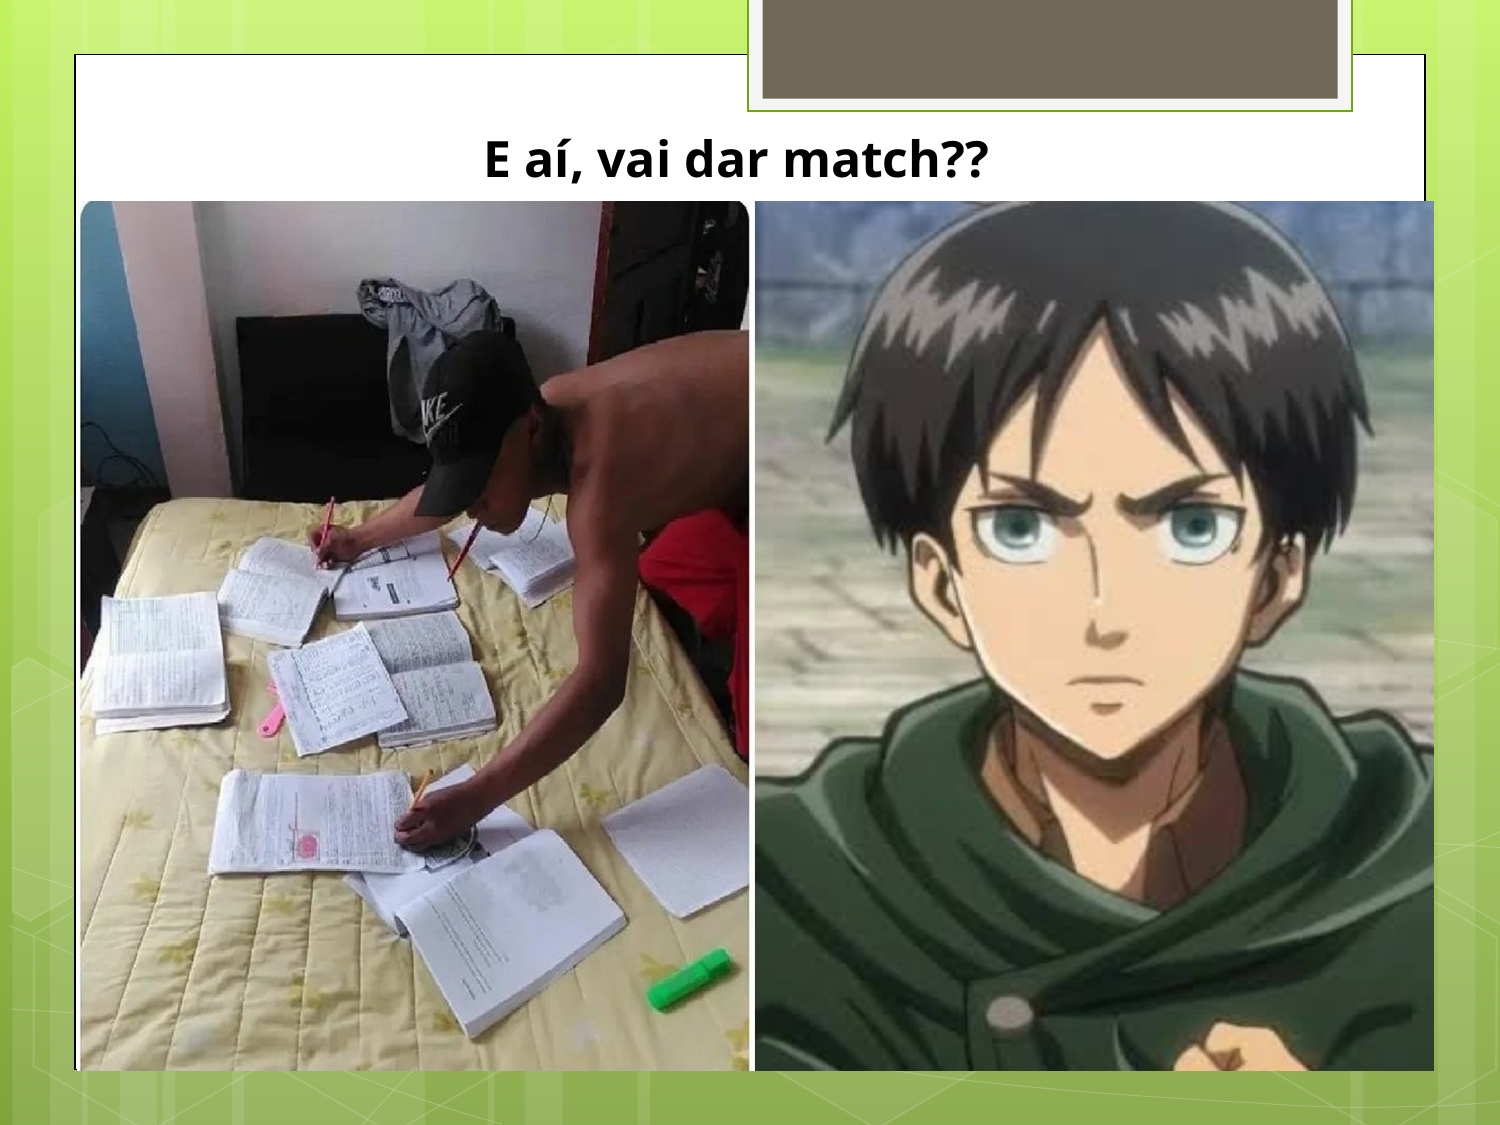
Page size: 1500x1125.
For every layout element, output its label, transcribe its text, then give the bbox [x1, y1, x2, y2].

title [74, 45, 1425, 233]
picture [77, 201, 1434, 1071]
text_box E aí, vai dar match?? [396, 120, 1077, 196]
